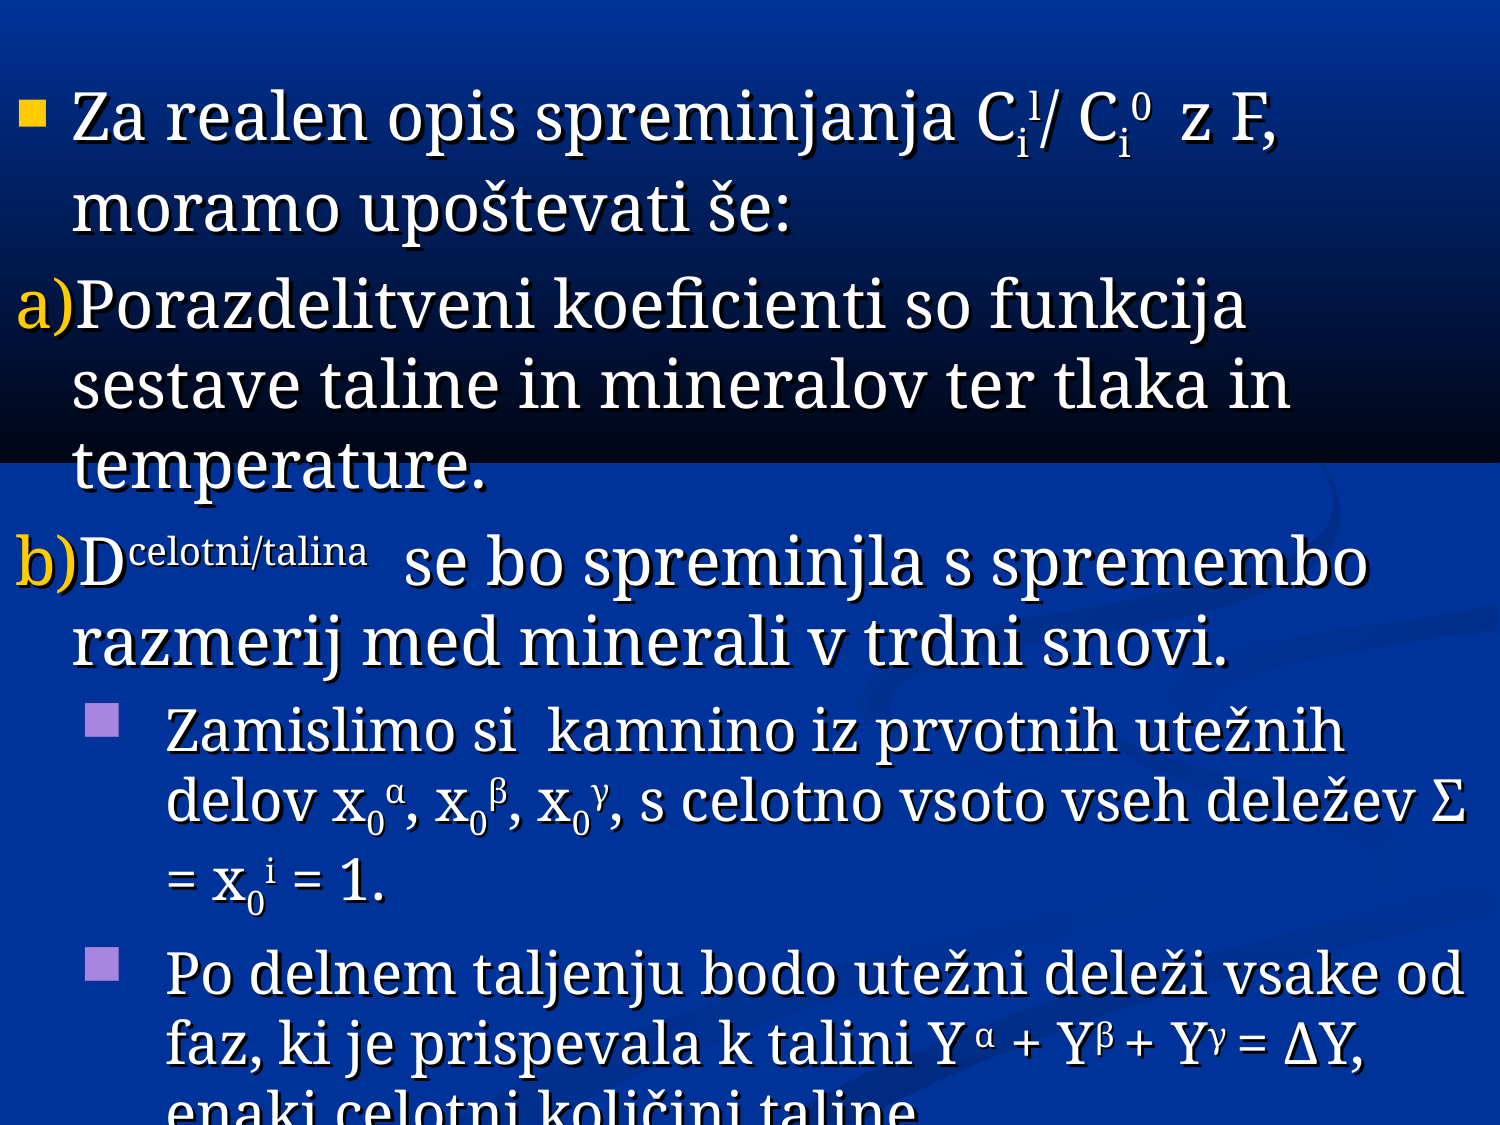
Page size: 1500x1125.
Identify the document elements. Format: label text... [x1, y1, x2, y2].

list Za realen opis spreminjanja Cil/ Ci0 z F, moramo upoštevati še: Porazdelitveni koeficienti so funkcija sestave taline in mineralov ter tlaka in temperature. Dcelotni/talina se bo spreminjla s spremembo razmerij med minerali v trdni snovi. Zamislimo si kamnino iz prvotnih utežnih delov x0α, x0β, x0γ, s celotno vsoto vseh deležev Σ = x0i = 1. Po delnem taljenju bodo utežni deleži vsake od faz, ki je prispevala k talini Y α + Yβ + Yγ = ΔY, enaki celotni količini taline. [0, 66, 1500, 1125]
